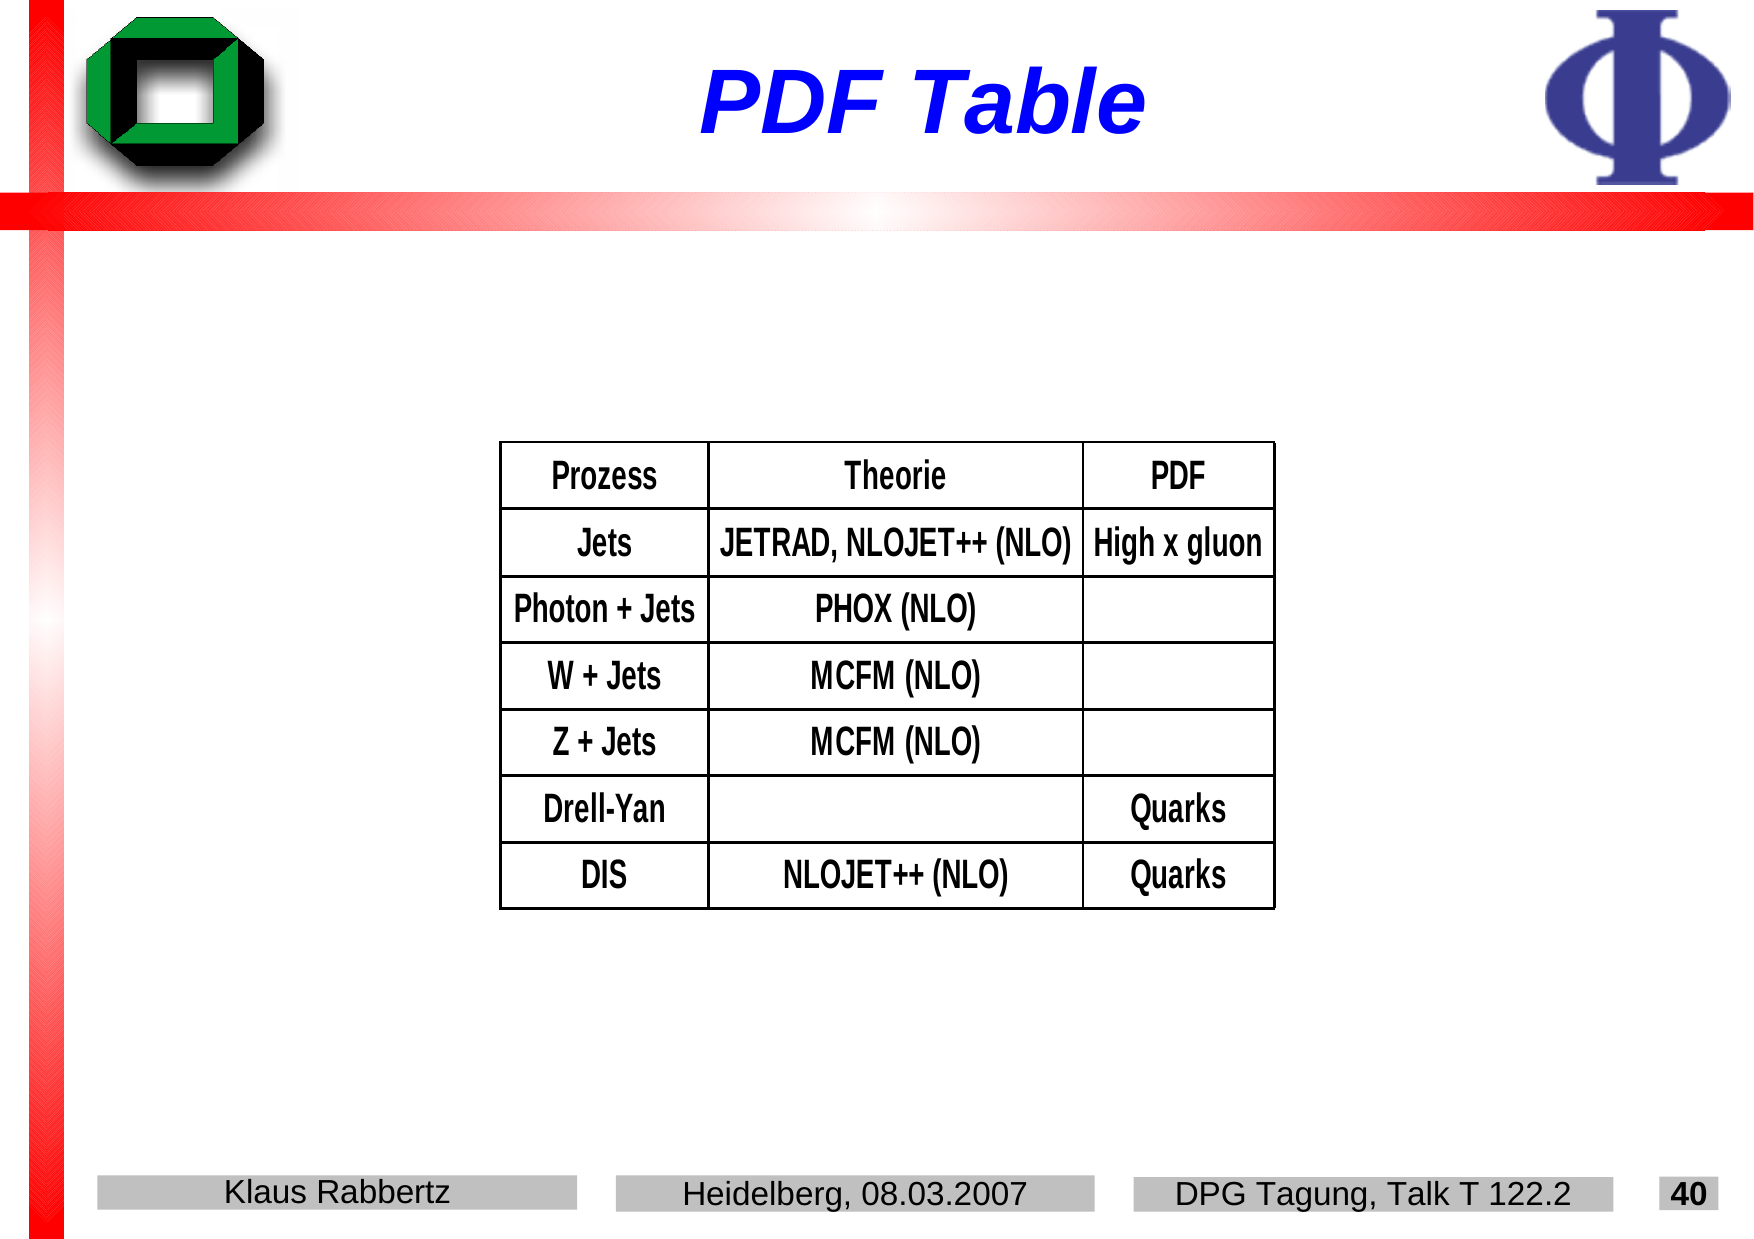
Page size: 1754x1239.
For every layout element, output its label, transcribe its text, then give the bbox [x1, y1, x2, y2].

picture [64, 9, 299, 192]
title PDF Table [282, 21, 1566, 183]
picture [1545, 10, 1731, 185]
chart [499, 440, 1276, 911]
